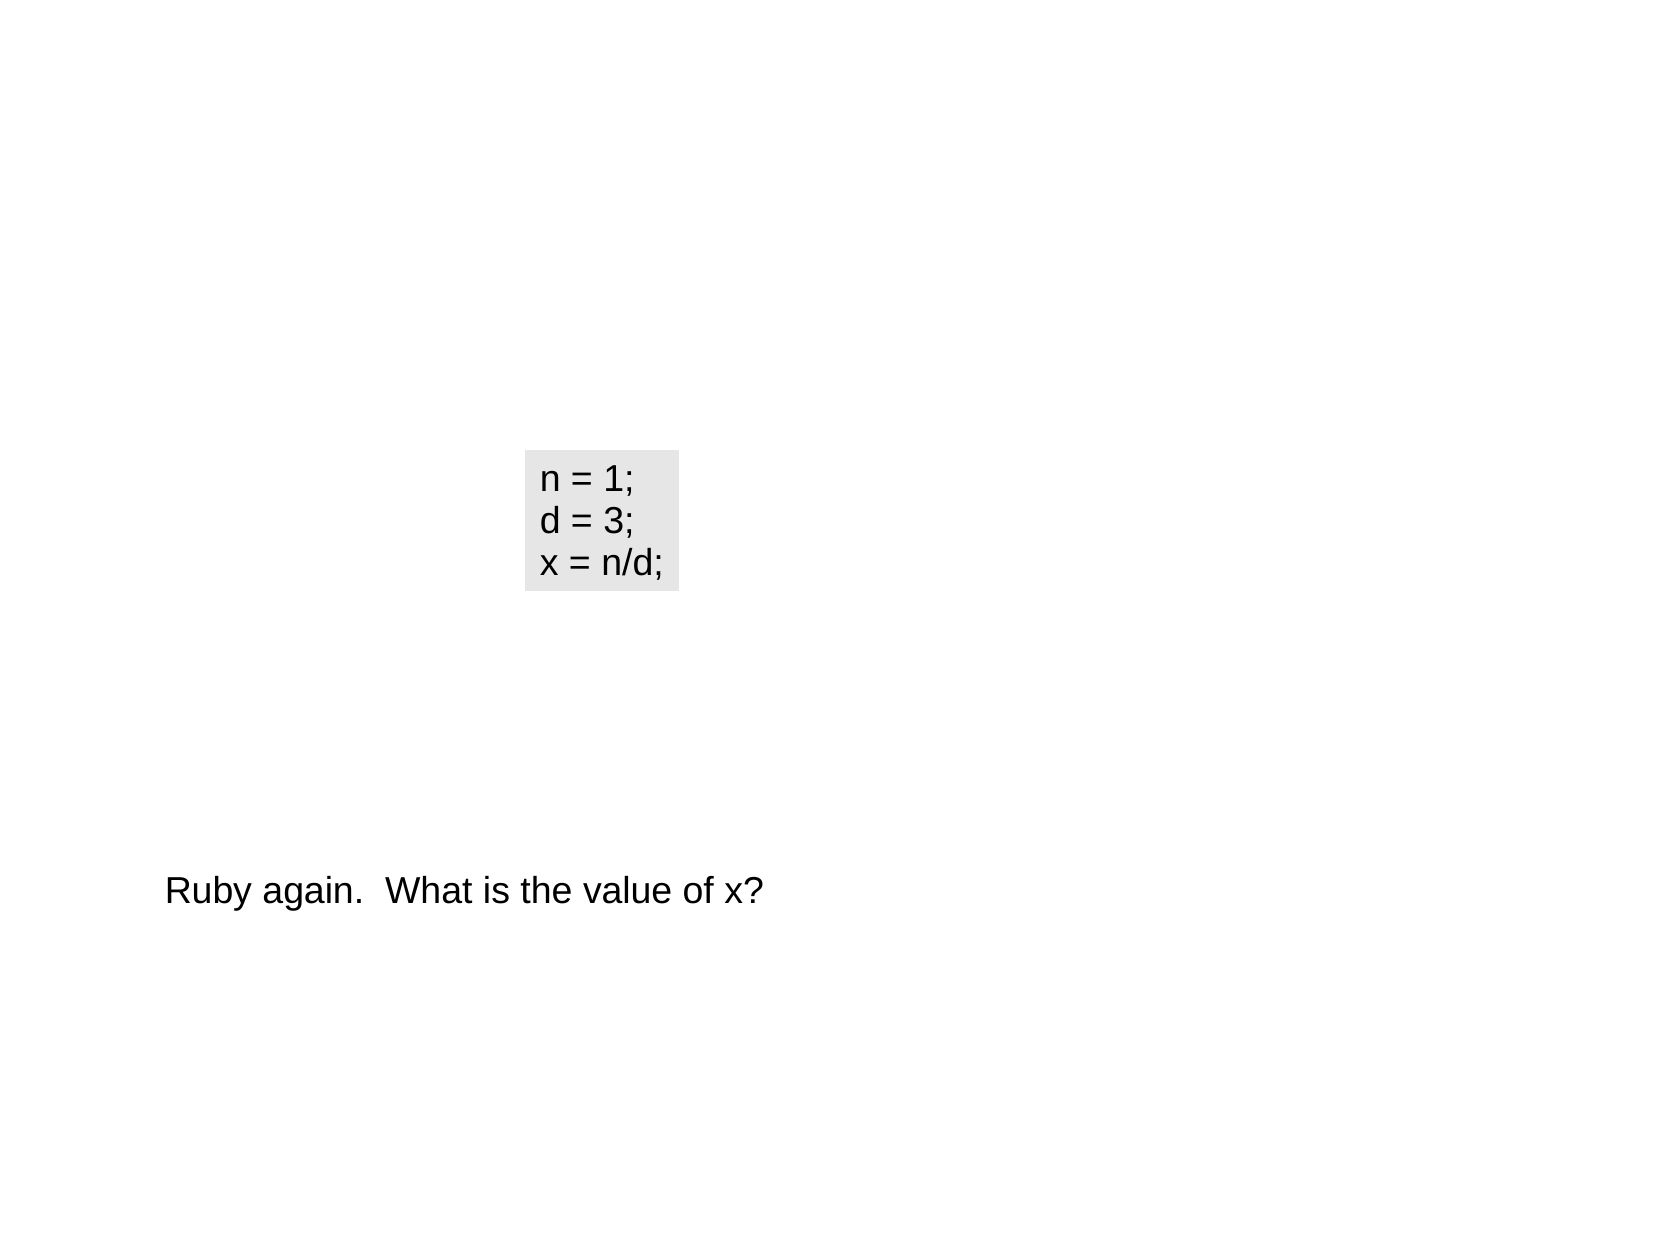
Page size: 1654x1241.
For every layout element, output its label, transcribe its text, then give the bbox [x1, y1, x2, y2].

text_box n = 1; d = 3; x = n/d; [525, 450, 679, 591]
text_box Ruby again. What is the value of x? [150, 862, 780, 920]
